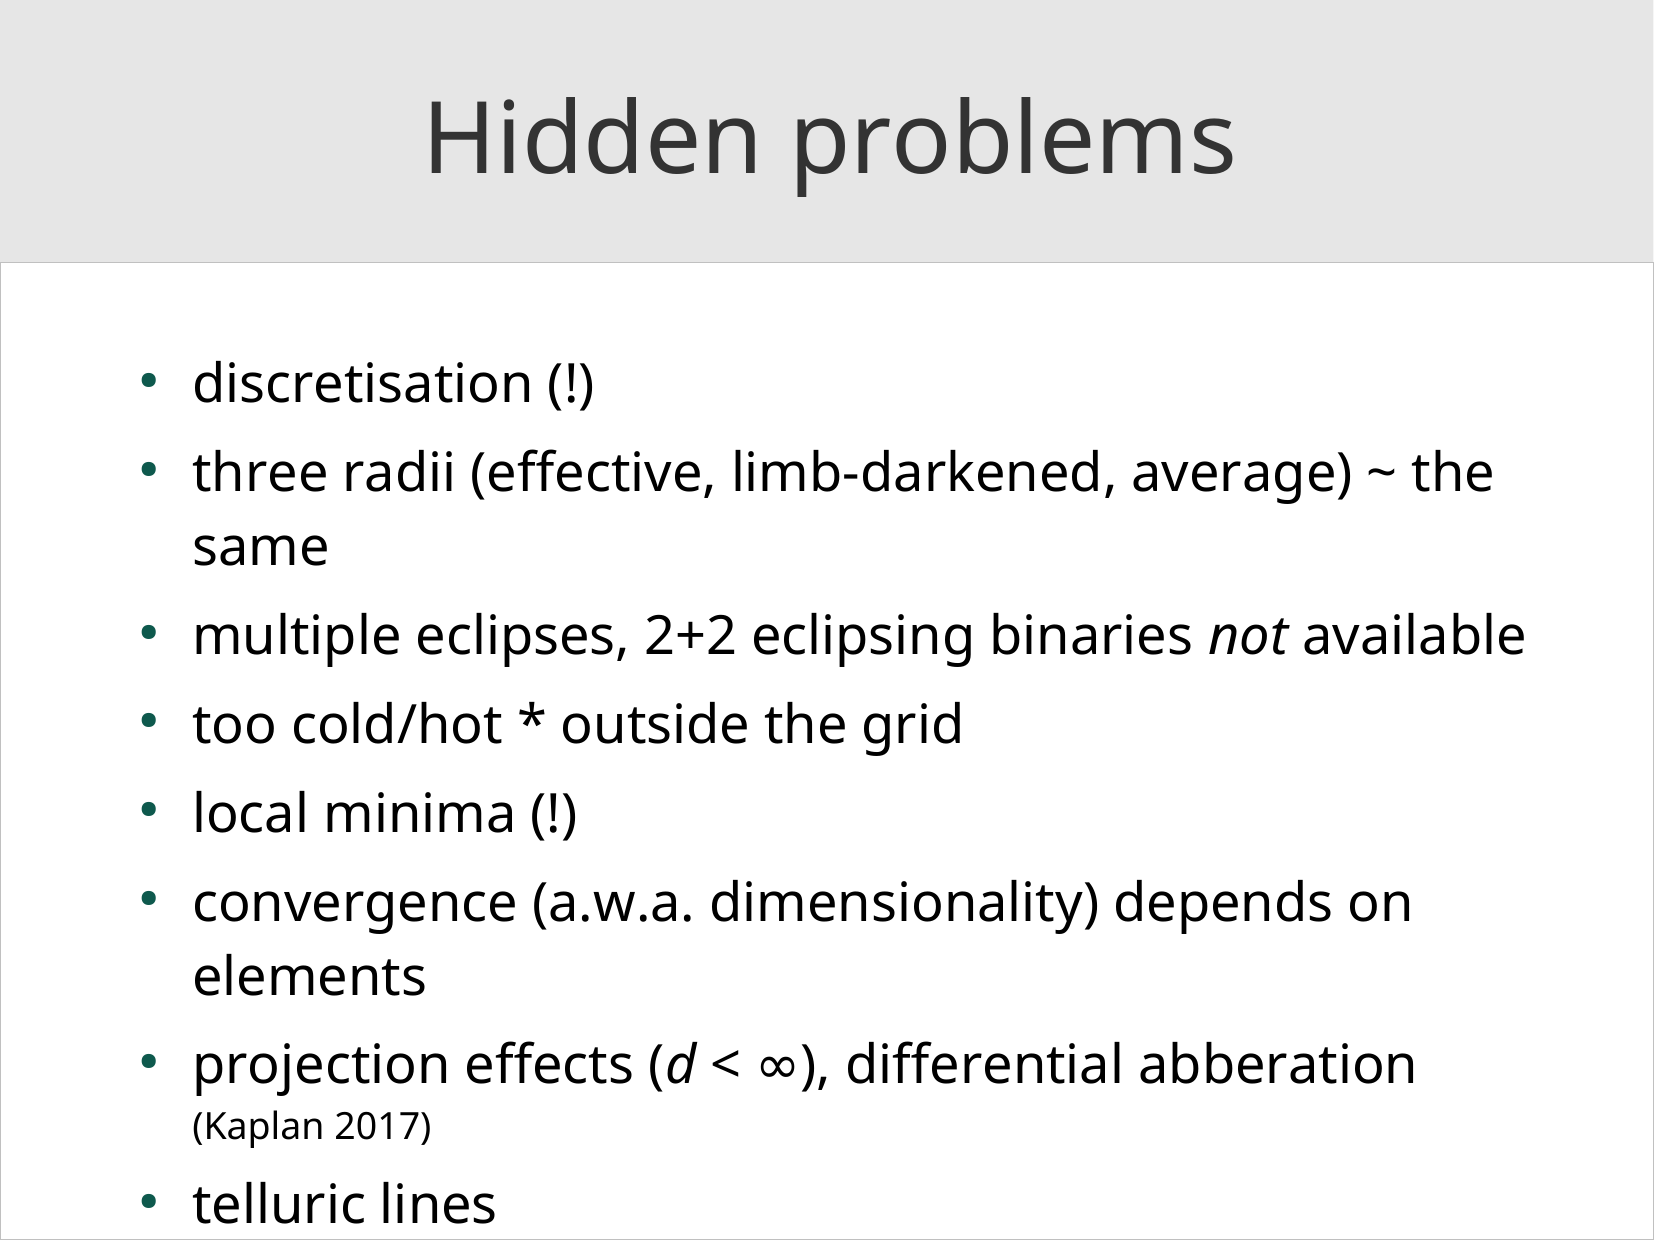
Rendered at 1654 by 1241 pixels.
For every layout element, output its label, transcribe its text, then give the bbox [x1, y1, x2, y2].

list discretisation (!) three radii (effective, limb-darkened, average) ~ the same multiple eclipses, 2+2 eclipsing binaries not available too cold/hot * outside the grid local minima (!) convergence (a.w.a. dimensionality) depends on elements projection effects (d < ∞), differential abberation (Kaplan 2017) telluric lines strong emission lines, CSM, ... [121, 344, 1534, 1079]
title Hidden problems [124, 31, 1537, 239]
